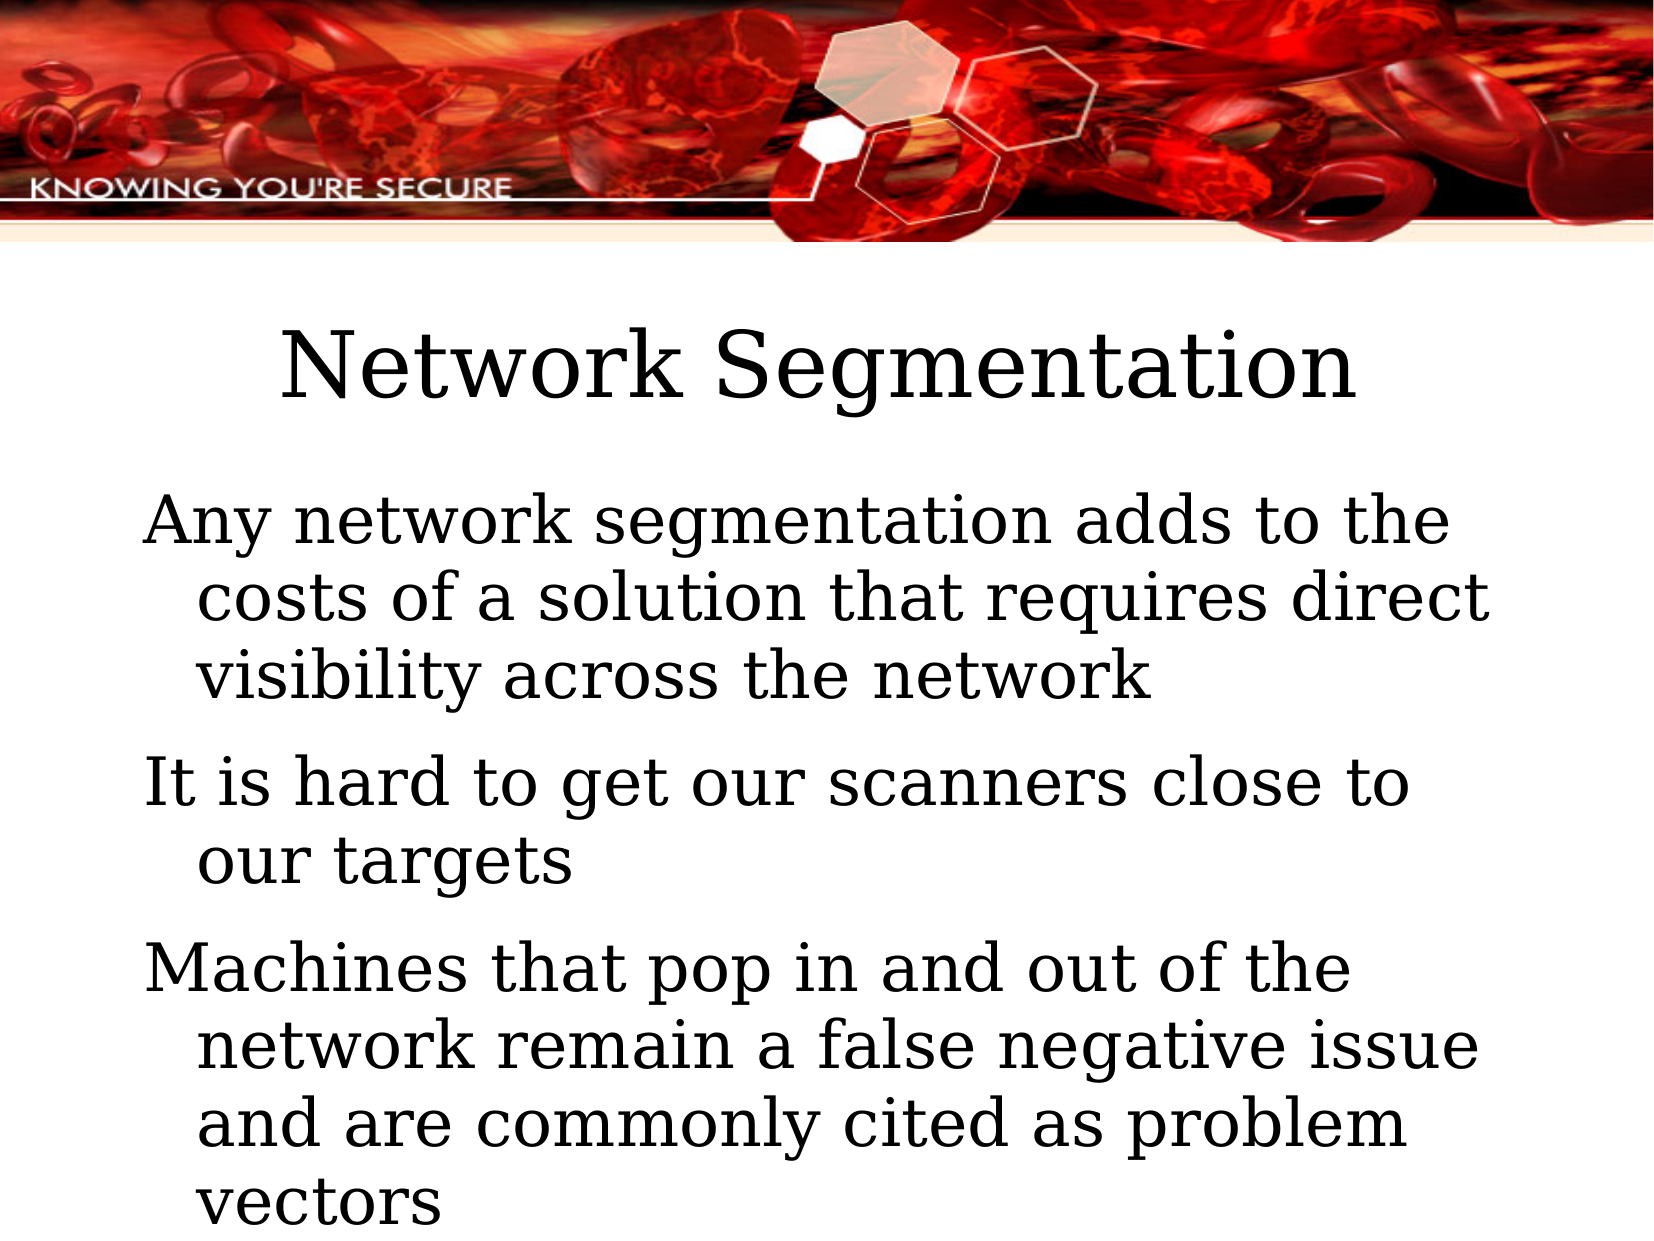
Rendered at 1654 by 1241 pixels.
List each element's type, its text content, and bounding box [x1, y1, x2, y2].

list Any network segmentation adds to the costs of a solution that requires direct visibility across the network It is hard to get our scanners close to our targets Machines that pop in and out of the network remain a false negative issue and are commonly cited as problem vectors [125, 481, 1538, 1241]
title Network Segmentation [113, 261, 1526, 470]
picture [0, 0, 1654, 242]
